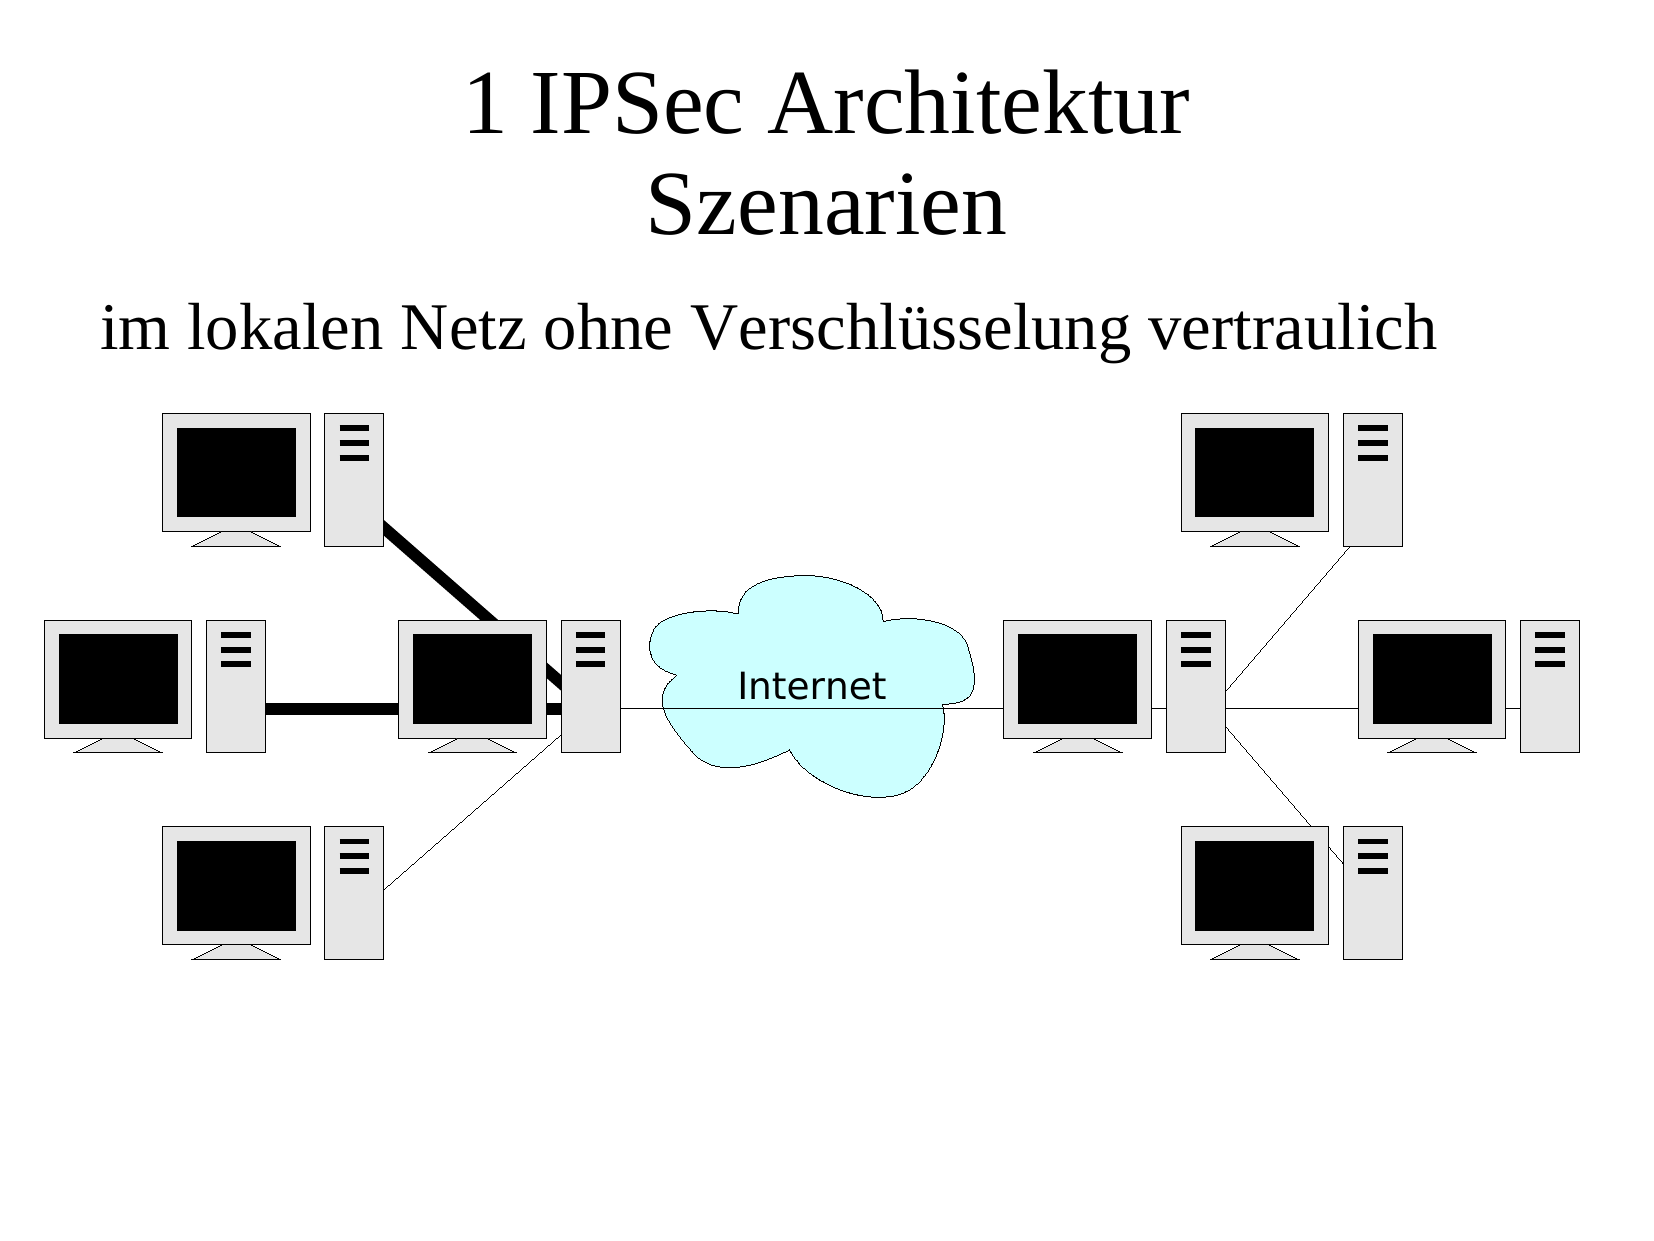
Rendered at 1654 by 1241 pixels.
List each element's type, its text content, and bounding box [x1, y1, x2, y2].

text_box [1181, 413, 1329, 547]
text_box [162, 413, 311, 547]
text_box [206, 620, 266, 753]
text_box [1358, 620, 1506, 753]
text_box [1166, 620, 1226, 753]
list im lokalen Netz ohne Verschlüsselung vertraulich [82, 290, 1571, 1109]
text_box [1181, 826, 1329, 960]
text_box [398, 620, 547, 753]
text_box [1003, 620, 1152, 753]
text_box [1343, 826, 1403, 960]
text_box [1343, 413, 1403, 547]
text_box [324, 413, 384, 547]
text_box [324, 826, 384, 960]
text_box [561, 620, 621, 753]
title 1 IPSec Architektur Szenarien [82, 49, 1571, 257]
text_box [44, 620, 192, 753]
text_box [162, 826, 311, 960]
text_box [1520, 620, 1580, 753]
